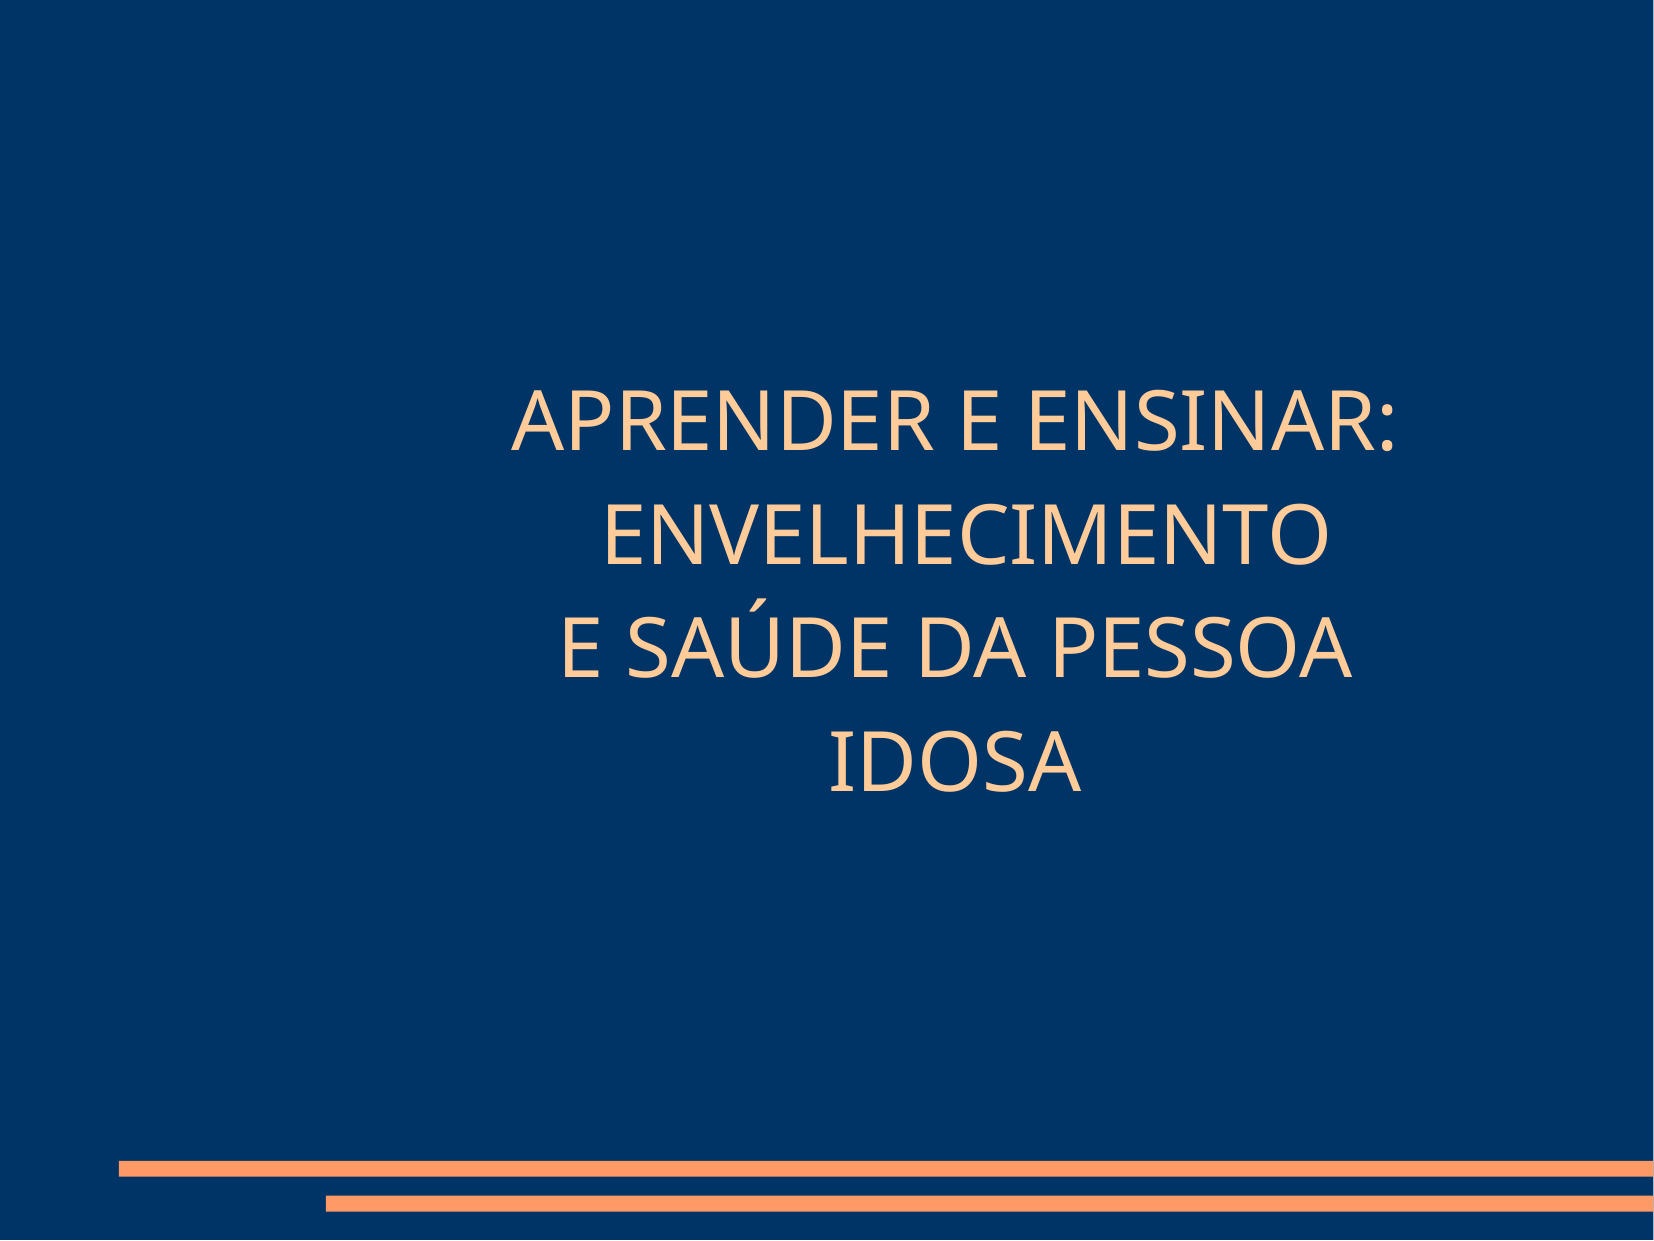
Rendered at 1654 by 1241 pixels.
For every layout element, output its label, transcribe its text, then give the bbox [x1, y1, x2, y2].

text_box APRENDER E ENSINAR: ENVELHECIMENTO E SAÚDE DA PESSOA IDOSA [434, 354, 1477, 742]
